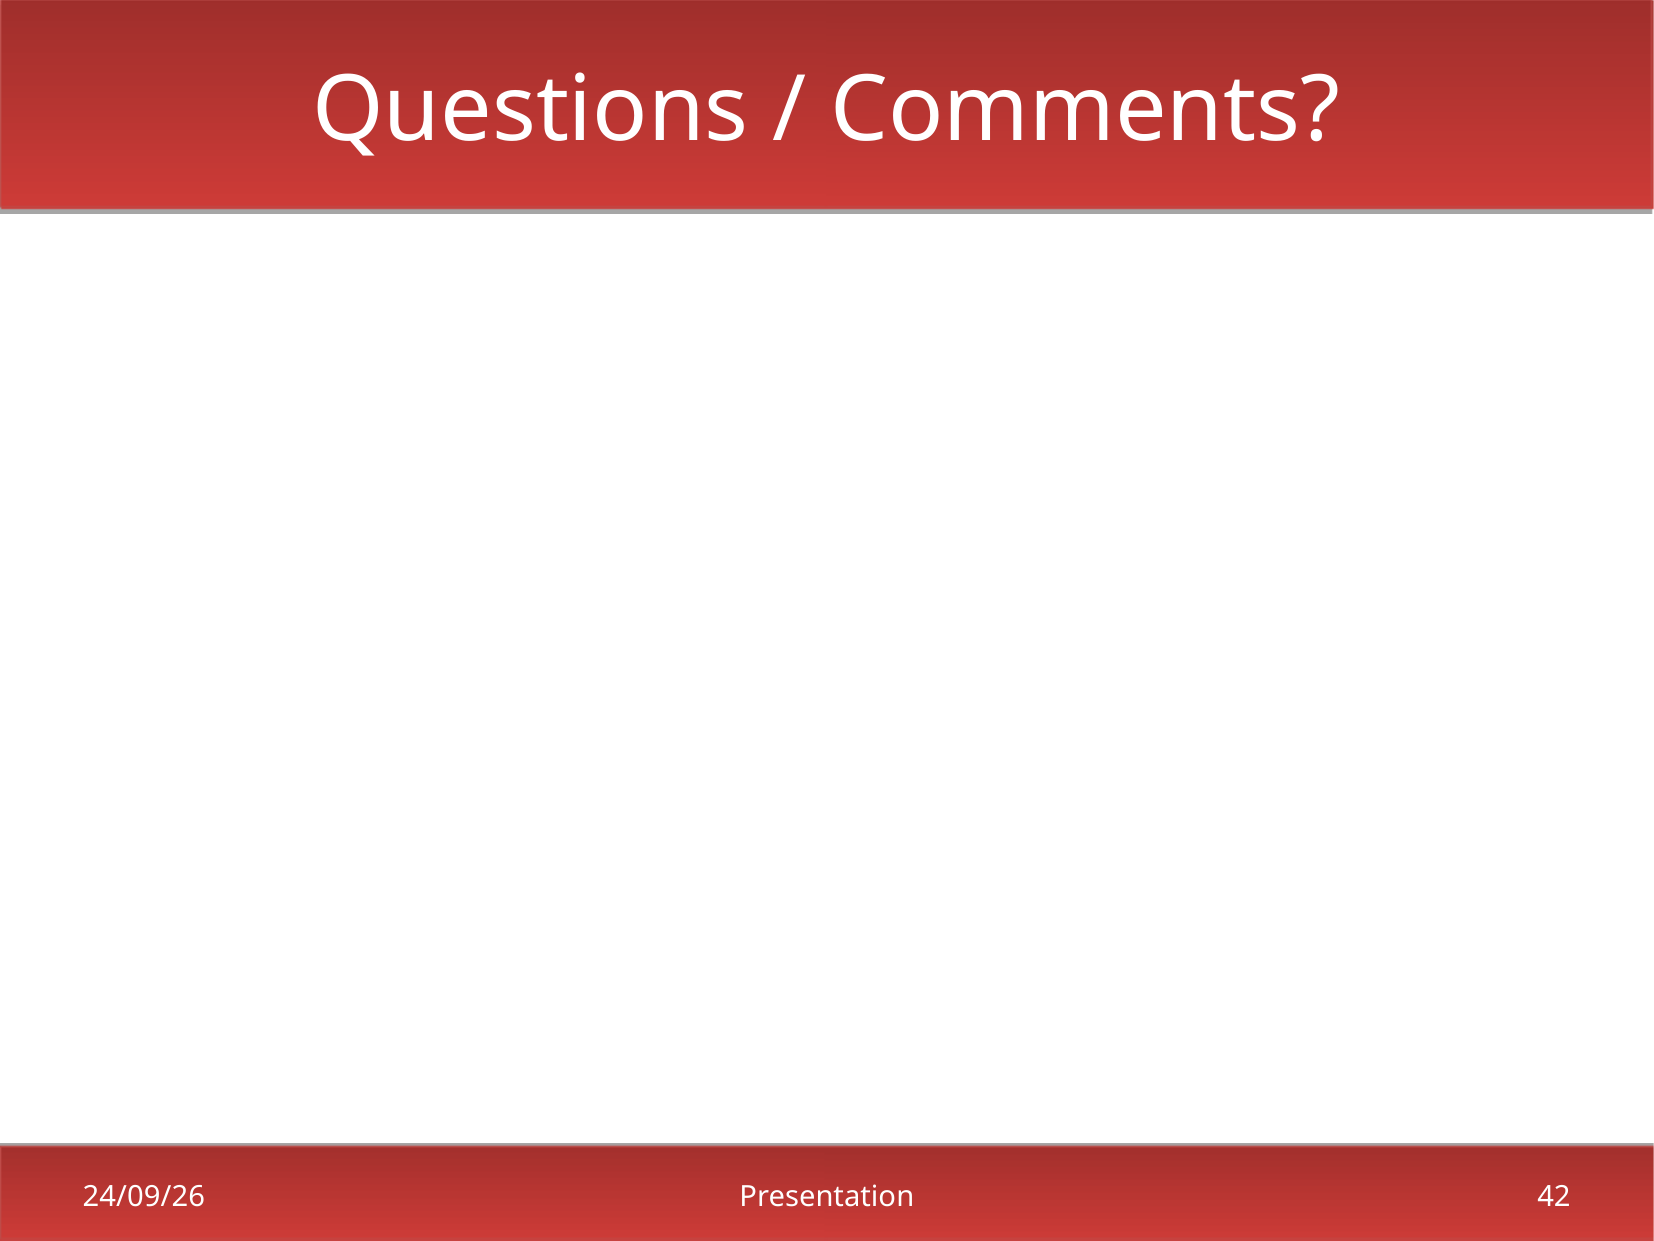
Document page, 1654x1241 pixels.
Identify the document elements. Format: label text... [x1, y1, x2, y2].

picture [0, 1143, 1654, 1241]
picture [0, 0, 1654, 214]
title Questions / Comments? [59, 31, 1595, 178]
